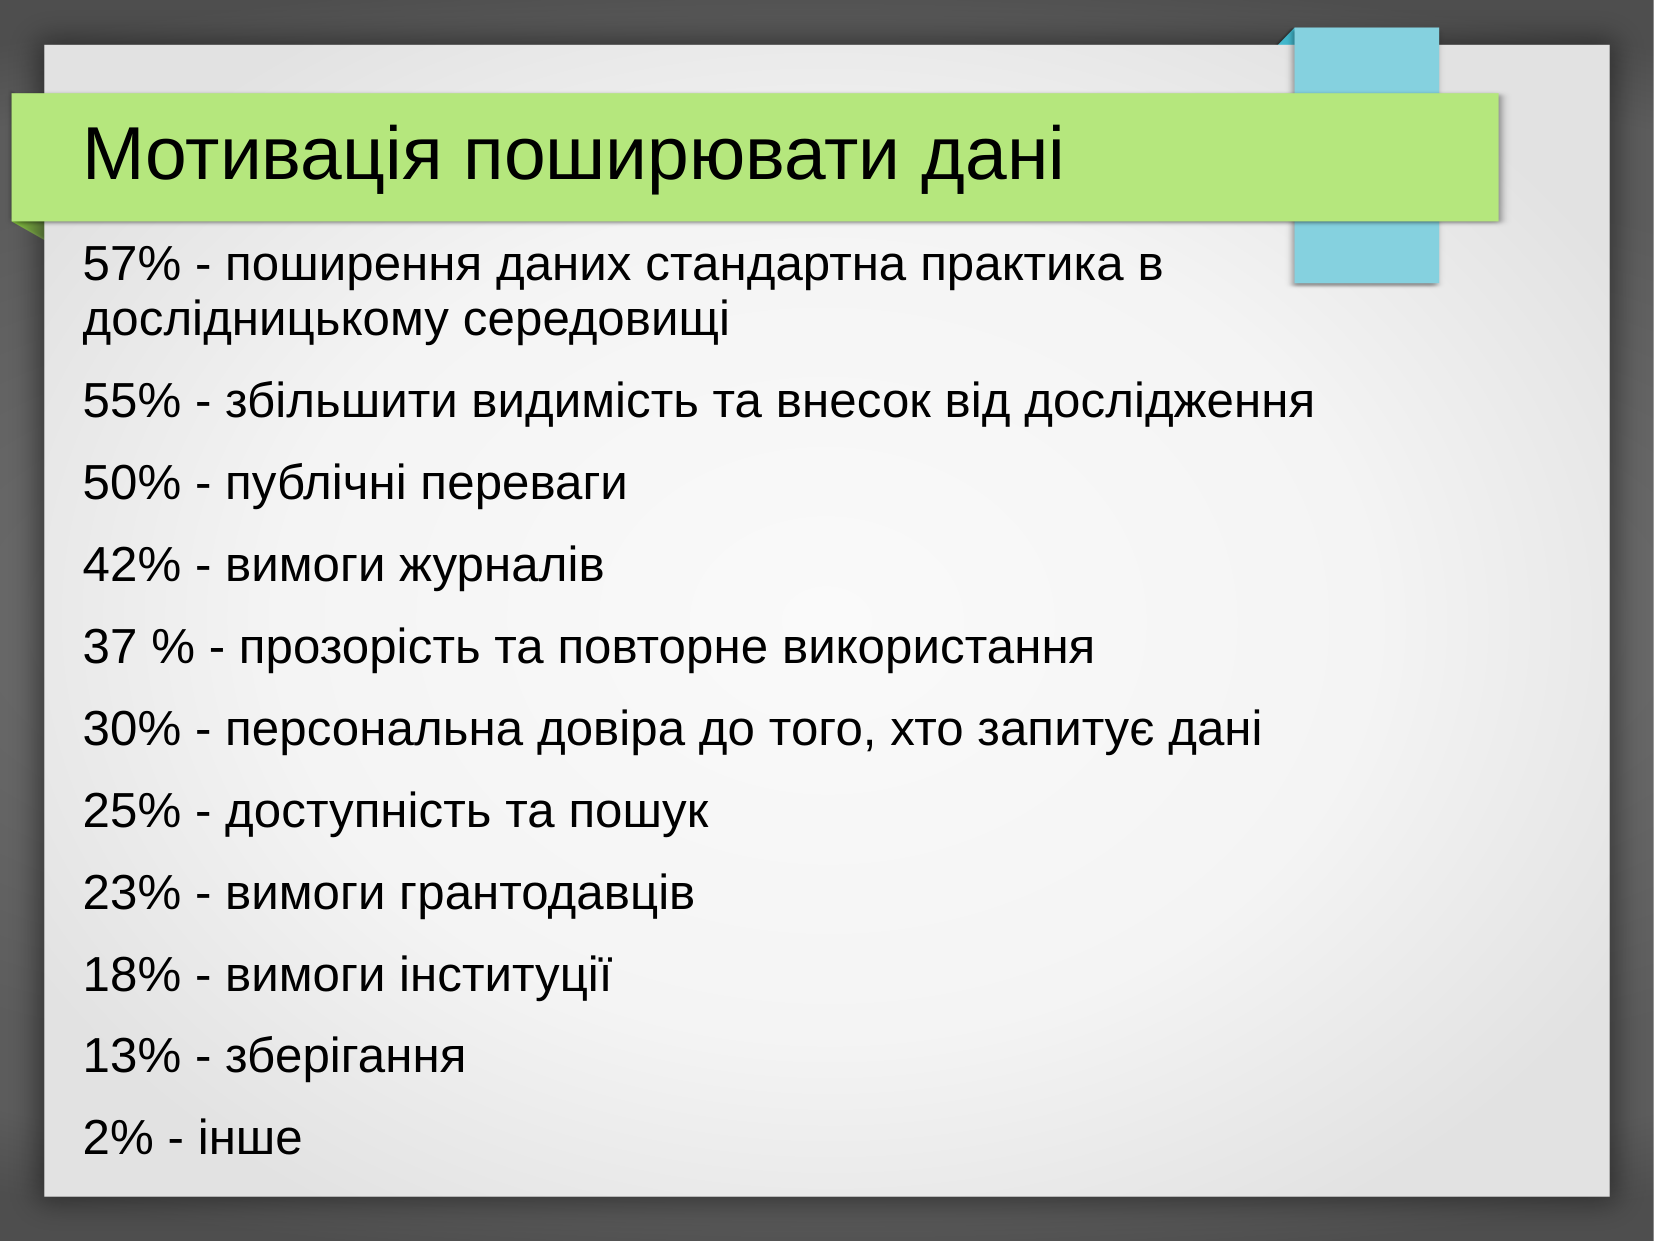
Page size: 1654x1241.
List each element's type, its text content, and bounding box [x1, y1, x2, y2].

list 57% - поширення даних стандартна практика в дослідницькому середовищі 55% - збільшити видимість та внесок від дослідження 50% - публічні переваги 42% - вимоги журналів 37 % - прозорість та повторне використання 30% - персональна довіра до того, хто запитує дані 25% - доступність та пошук 23% - вимоги грантодавців 18% - вимоги інституції 13% - зберігання 2% - інше [82, 236, 1571, 1170]
picture [0, 0, 1654, 1241]
title Мотивація поширювати дані [82, 94, 1264, 213]
